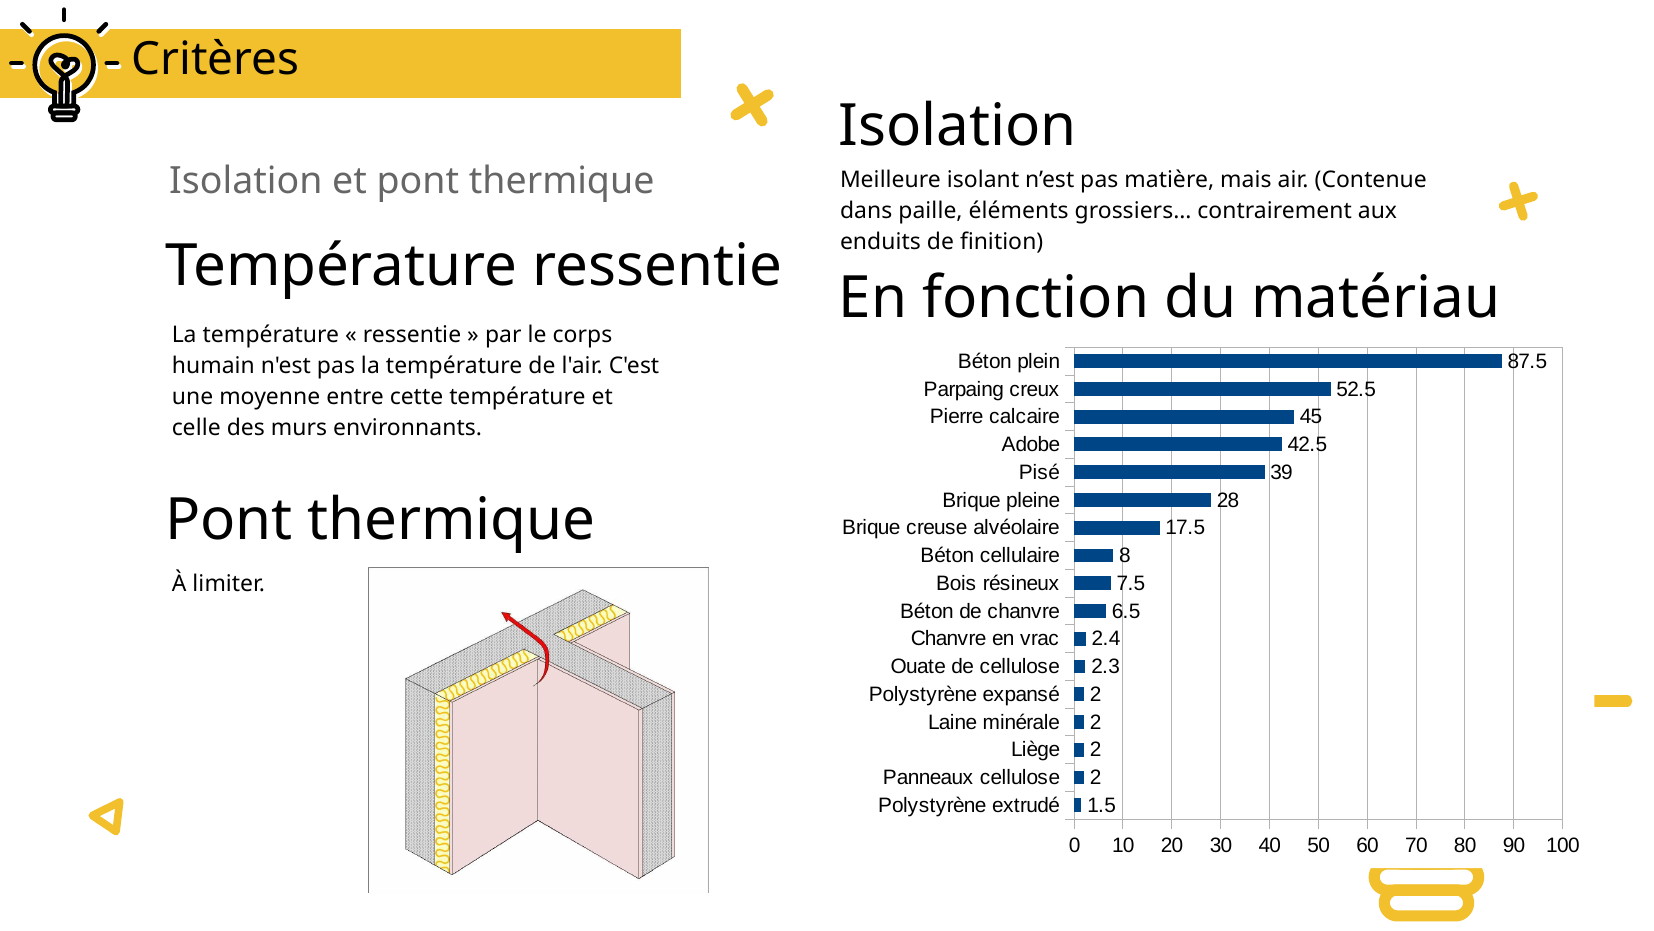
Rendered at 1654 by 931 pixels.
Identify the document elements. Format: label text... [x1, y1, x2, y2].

chart [826, 336, 1595, 869]
title Isolation et pont thermique [169, 152, 840, 207]
title Critères [131, 16, 578, 97]
title Isolation [839, 78, 1477, 168]
picture [368, 567, 709, 893]
text_box La température « ressentie » par le corps humain n'est pas la température de l'air. C'est une moyenne entre cette température et celle des murs environnants. [171, 317, 661, 443]
text_box Meilleure isolant n’est pas matière, mais air. (Contenue dans paille, éléments grossiers… contrairement aux enduits de finition) [840, 162, 1471, 248]
title Pont thermique [165, 472, 803, 562]
title En fonction du matériau [839, 248, 1595, 342]
title Température ressentie [165, 218, 803, 308]
text_box À limiter. [171, 567, 368, 630]
